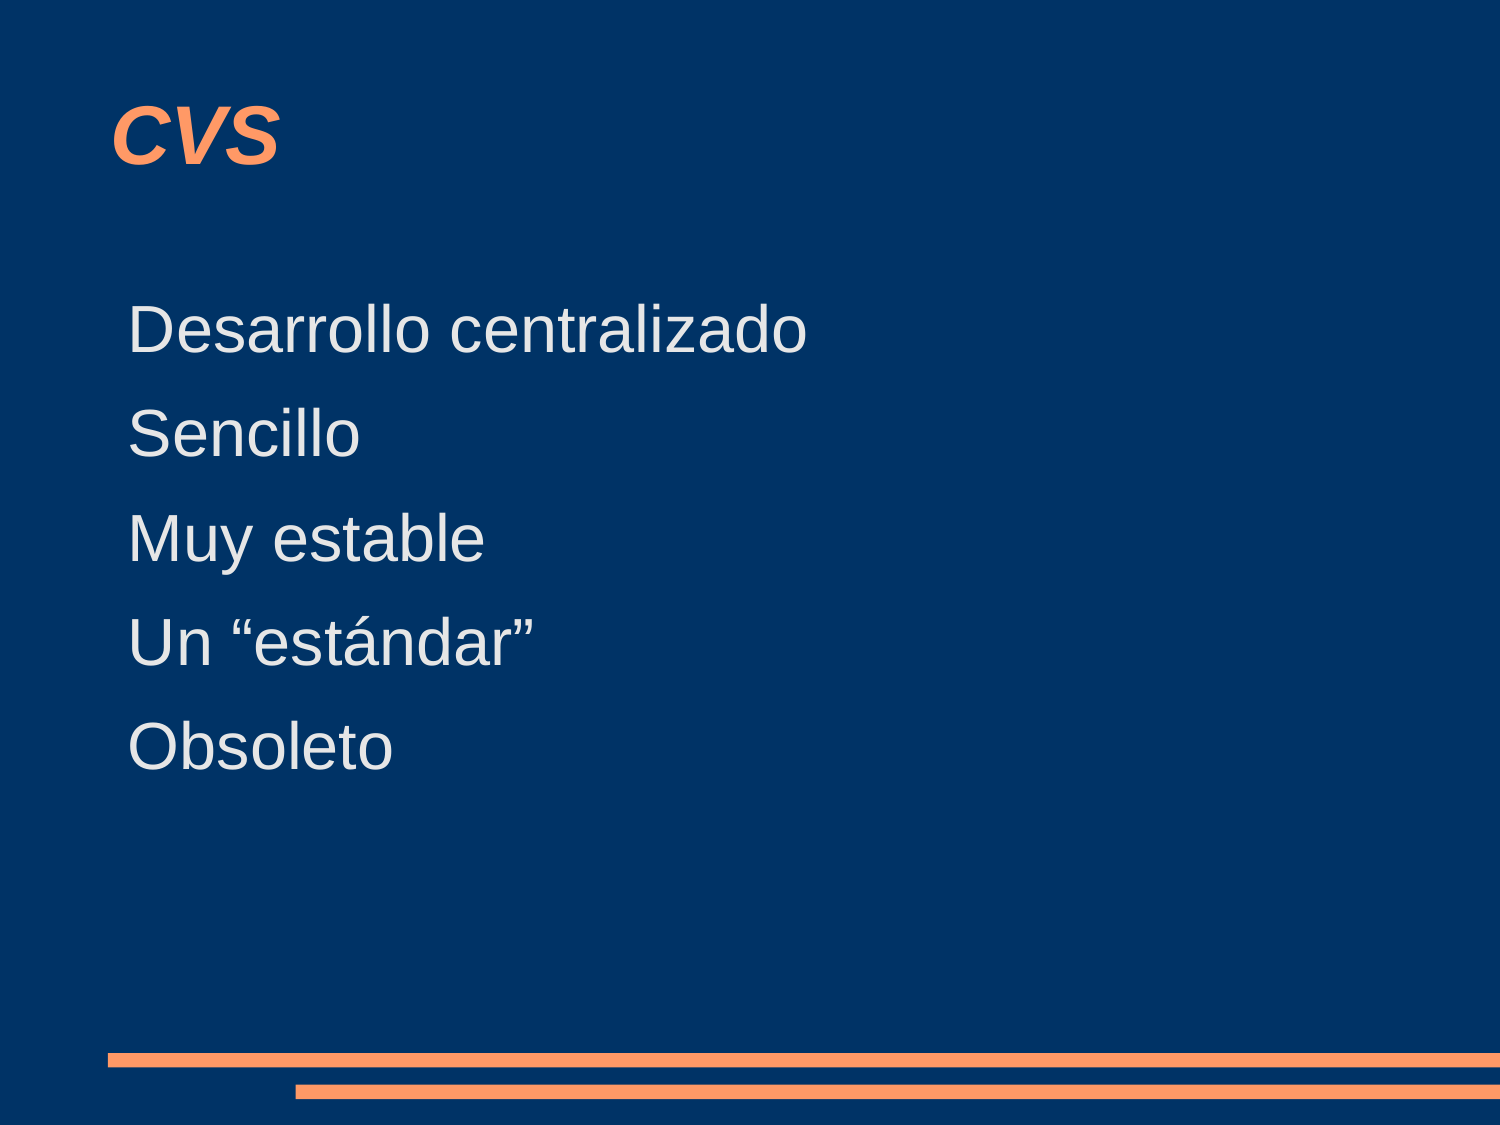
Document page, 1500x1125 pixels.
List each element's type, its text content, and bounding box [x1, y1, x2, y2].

title CVS [110, 41, 1392, 230]
list Desarrollo centralizado Sencillo Muy estable Un “estándar” Obsoleto [110, 292, 1416, 1027]
